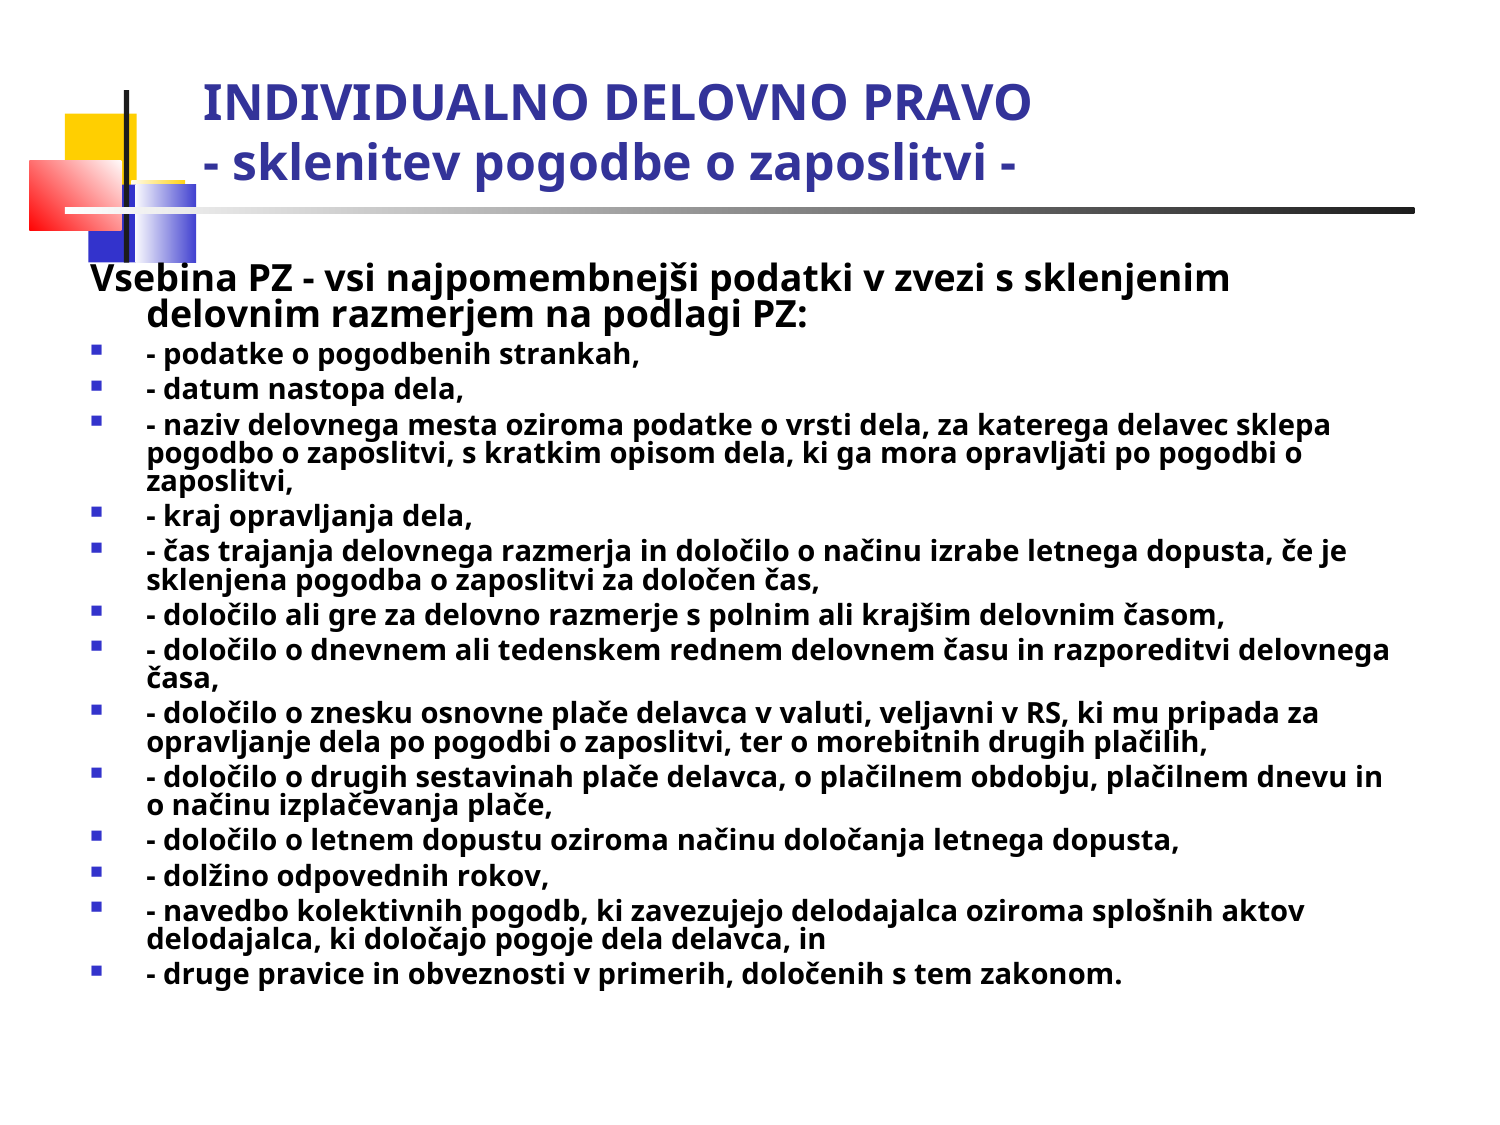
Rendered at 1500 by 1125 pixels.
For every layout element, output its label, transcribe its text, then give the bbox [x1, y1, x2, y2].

list Vsebina PZ - vsi najpomembnejši podatki v zvezi s sklenjenim delovnim razmerjem na podlagi PZ: - podatke o pogodbenih strankah, - datum nastopa dela, - naziv delovnega mesta oziroma podatke o vrsti dela, za katerega delavec sklepa pogodbo o zaposlitvi, s kratkim opisom dela, ki ga mora opravljati po pogodbi o zaposlitvi, - kraj opravljanja dela, - čas trajanja delovnega razmerja in določilo o načinu izrabe letnega dopusta, če je sklenjena pogodba o zaposlitvi za določen čas, - določilo ali gre za delovno razmerje s polnim ali krajšim delovnim časom, - določilo o dnevnem ali tedenskem rednem delovnem času in razporeditvi delovnega časa, - določilo o znesku osnovne plače delavca v valuti, veljavni v RS, ki mu pripada za opravljanje dela po pogodbi o zaposlitvi, ter o morebitnih drugih plačilih, - določilo o drugih sestavinah plače delavca, o plačilnem obdobju, plačilnem dnevu in o načinu izplačevanja plače, - določilo o letnem dopustu oziroma načinu določanja letnega dopusta, - dolžino odpovednih rokov, - navedbo kolektivnih pogodb, ki zavezujejo delodajalca oziroma splošnih aktov delodajalca, ki določajo pogoje dela delavca, in - druge pravice in obveznosti v primerih, določenih s tem zakonom. [75, 255, 1426, 1071]
title INDIVIDUALNO DELOVNO PRAVO - sklenitev pogodbe o zaposlitvi - [188, 35, 1468, 199]
